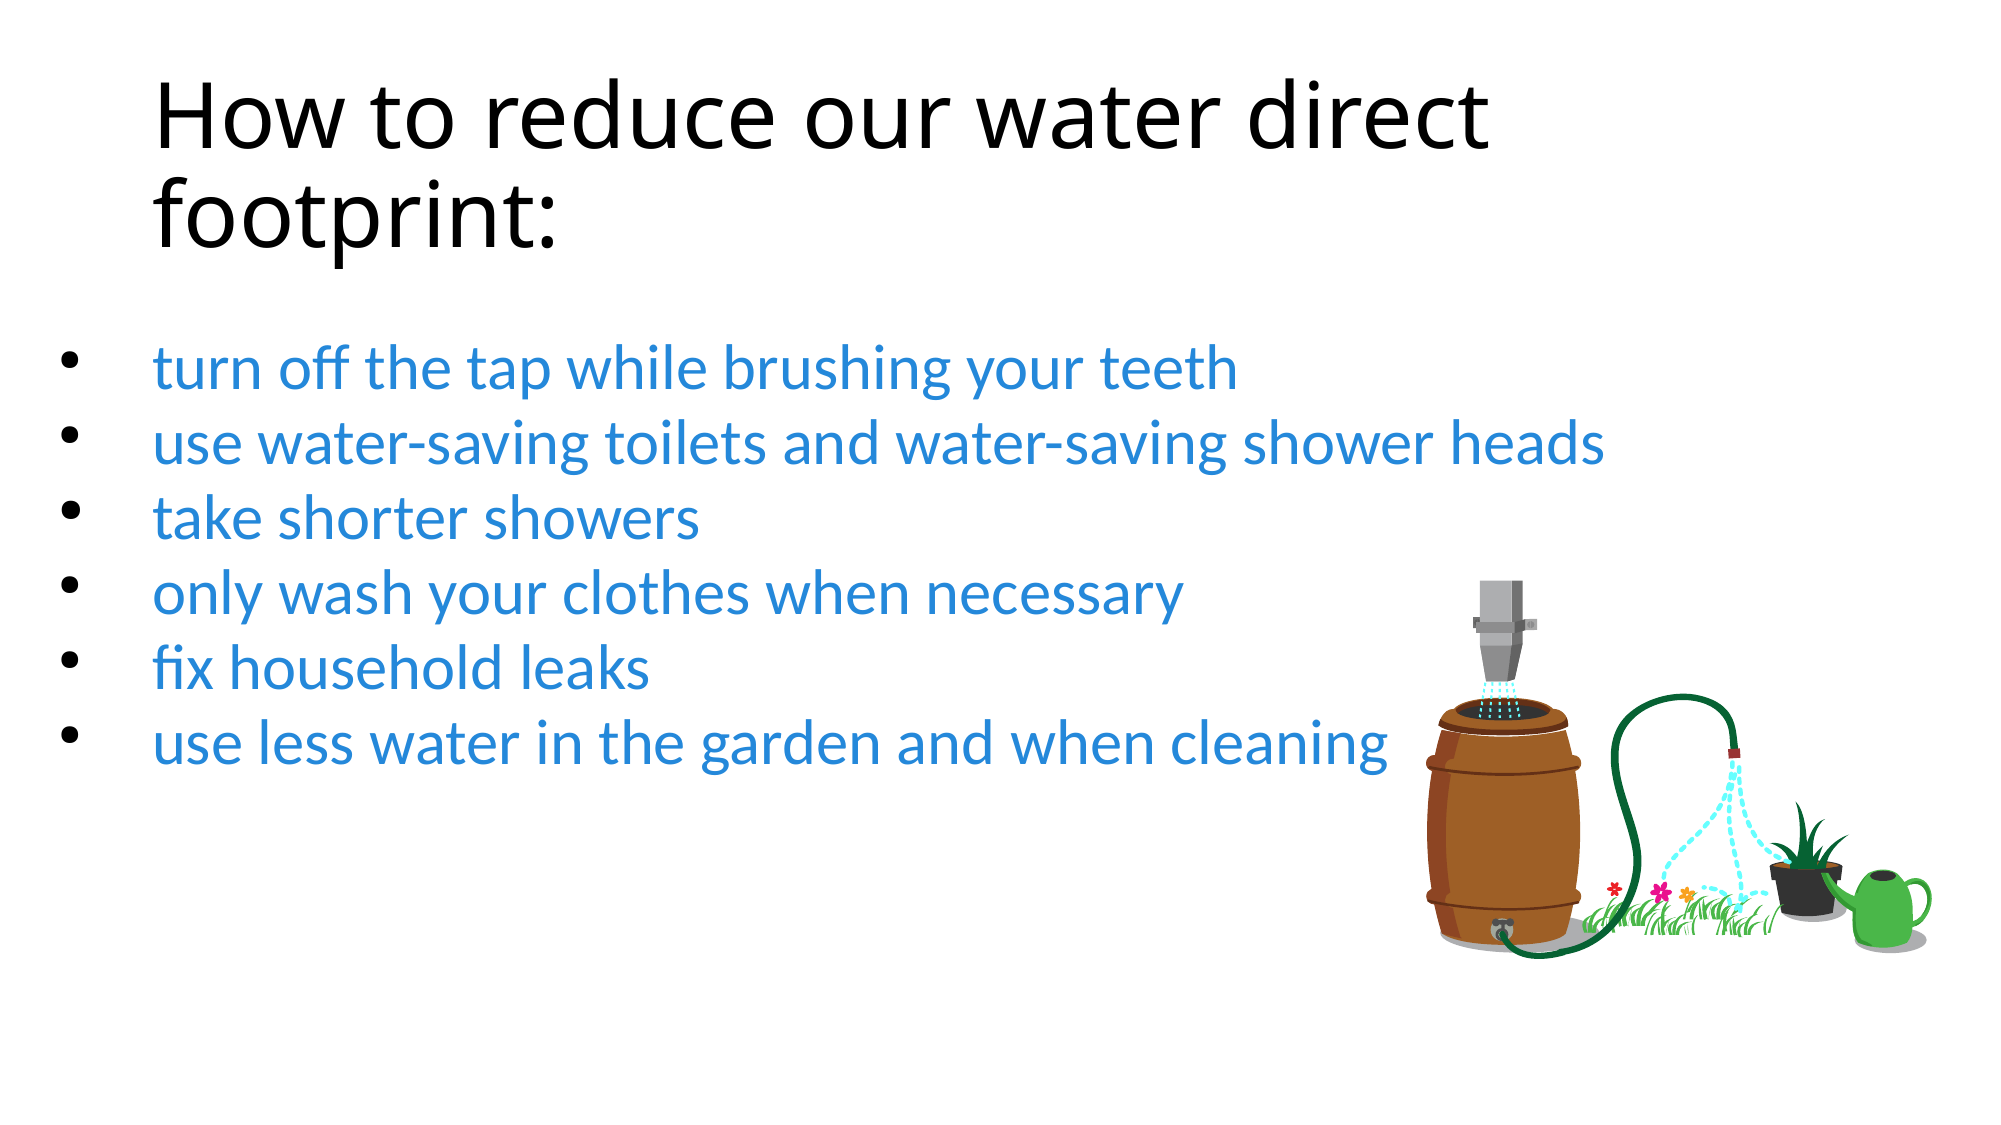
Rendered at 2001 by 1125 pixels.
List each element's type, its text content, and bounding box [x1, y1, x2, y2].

list turn off the tap while brushing your teeth use water-saving toilets and water-saving shower heads take shorter showers only wash your clothes when necessary fix household leaks use less water in the garden and when cleaning [43, 262, 1769, 969]
title How to reduce our water direct footprint: [137, 59, 1863, 278]
picture [1405, 578, 1940, 969]
